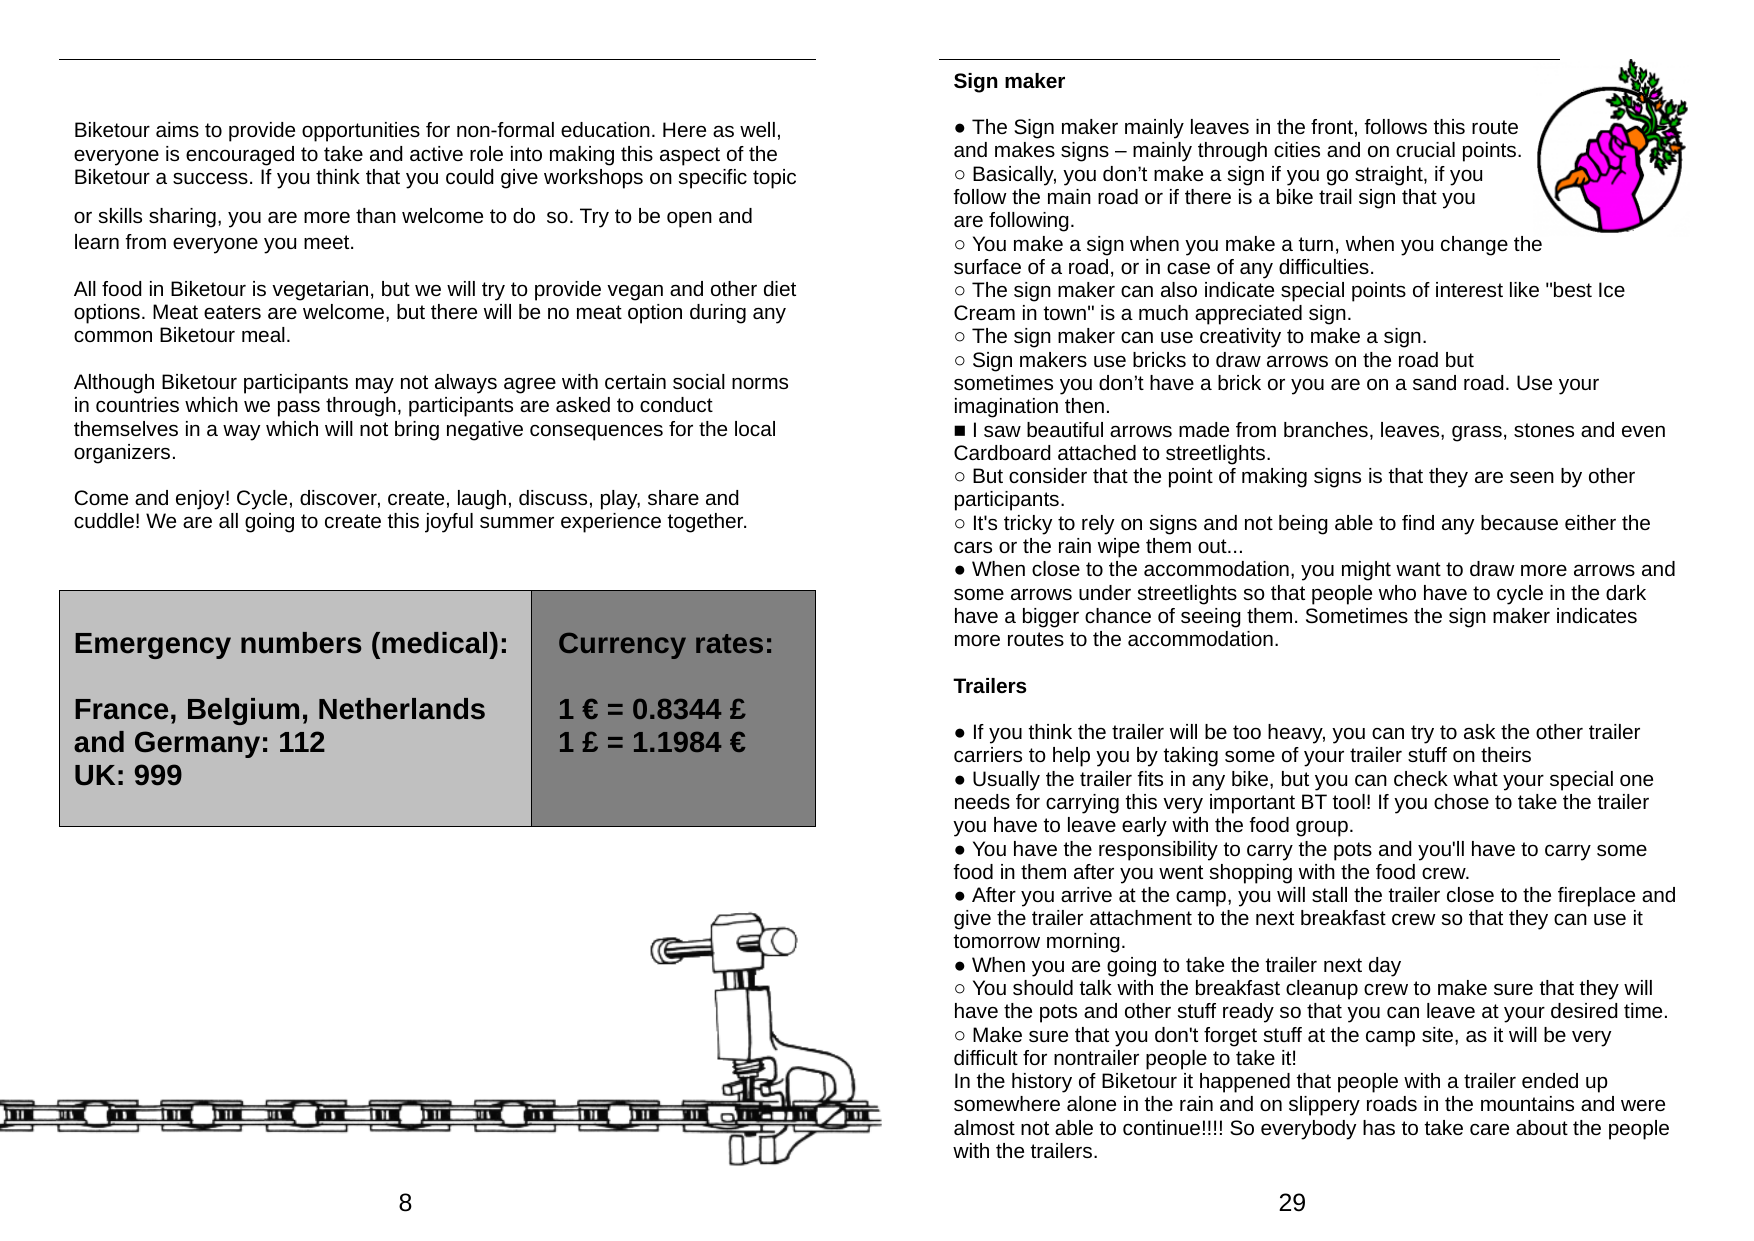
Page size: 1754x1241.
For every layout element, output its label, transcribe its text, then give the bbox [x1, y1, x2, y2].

text_box [59, 590, 816, 827]
text_box 8 [383, 1181, 473, 1224]
text_box Biketour aims to provide opportunities for non-formal education. Here as well, everyone is encouraged to take and active role into making this aspect of the Biketour a success. If you think that you could give workshops on specific topic or skills sharing, you are more than welcome to do so. Try to be open and learn from everyone you meet. All food in Biketour is vegetarian, but we will try to provide vegan and other diet options. Meat eaters are welcome, but there will be no meat option during any common Biketour meal. Although Biketour participants may not always agree with certain social norms in countries which we pass through, participants are asked to conduct themselves in a way which will not bring negative consequences for the local organizers. Come and enjoy! Cycle, discover, create, laugh, discuss, play, share and cuddle! We are all going to create this joyful summer experience together. [59, 88, 816, 536]
text_box Currency rates: 1 € = 0.8344 £ 1 £ = 1.1984 € [543, 620, 827, 769]
text_box Sign maker ● The Sign maker mainly leaves in the front, follows this route and makes signs – mainly through cities and on crucial points. ○ Basically, you don’t make a sign if you go straight, if you follow the main road or if there is a bike trail sign that you are following. ○ You make a sign when you make a turn, when you change the surface of a road, or in case of any difficulties. ○ The sign maker can also indicate special points of interest like "best Ice Cream in town" is a much appreciated sign. ○ The sign maker can use creativity to make a sign. ○ Sign makers use bricks to draw arrows on the road but sometimes you don’t have a brick or you are on a sand road. Use your imagination then. ■ I saw beautiful arrows made from branches, leaves, grass, stones and even Cardboard attached to streetlights. ○ But consider that the point of making signs is that they are seen by other participants. ○ It's tricky to rely on signs and not being able to find any because either the cars or the rain wipe them out... ● When close to the accommodation, you might want to draw more arrows and some arrows under streetlights so that people who have to cycle in the dark have a bigger chance of seeing them. Sometimes the sign maker indicates more routes to the accommodation. Trailers ● If you think the trailer will be too heavy, you can try to ask the other trailer carriers to help you by taking some of your trailer stuff on theirs ● Usually the trailer fits in any bike, but you can check what your special one needs for carrying this very important BT tool! If you chose to take the trailer you have to leave early with the food group. ● You have the responsibility to carry the pots and you'll have to carry some food in them after you went shopping with the food crew. ● After you arrive at the camp, you will stall the trailer close to the fireplace and give the trailer attachment to the next breakfast crew so that they can use it tomorrow morning. ● When you are going to take the trailer next day ○ You should talk with the breakfast cleanup crew to make sure that they will have the pots and other stuff ready so that you can leave at your desired time. ○ Make sure that you don't forget stuff at the camp site, as it will be very difficult for nontrailer people to take it! In the history of Biketour it happened that people with a trailer ended up somewhere alone in the rain and on slippery roads in the mountains and were almost not able to continue!!!! So everybody has to take care about the people with the trailers. [938, 61, 1695, 1159]
text_box 29 [1263, 1181, 1353, 1224]
text_box Emergency numbers (medical): France, Belgium, Netherlands and Germany: 112 UK: 999 [59, 620, 531, 803]
picture [0, 904, 886, 1171]
